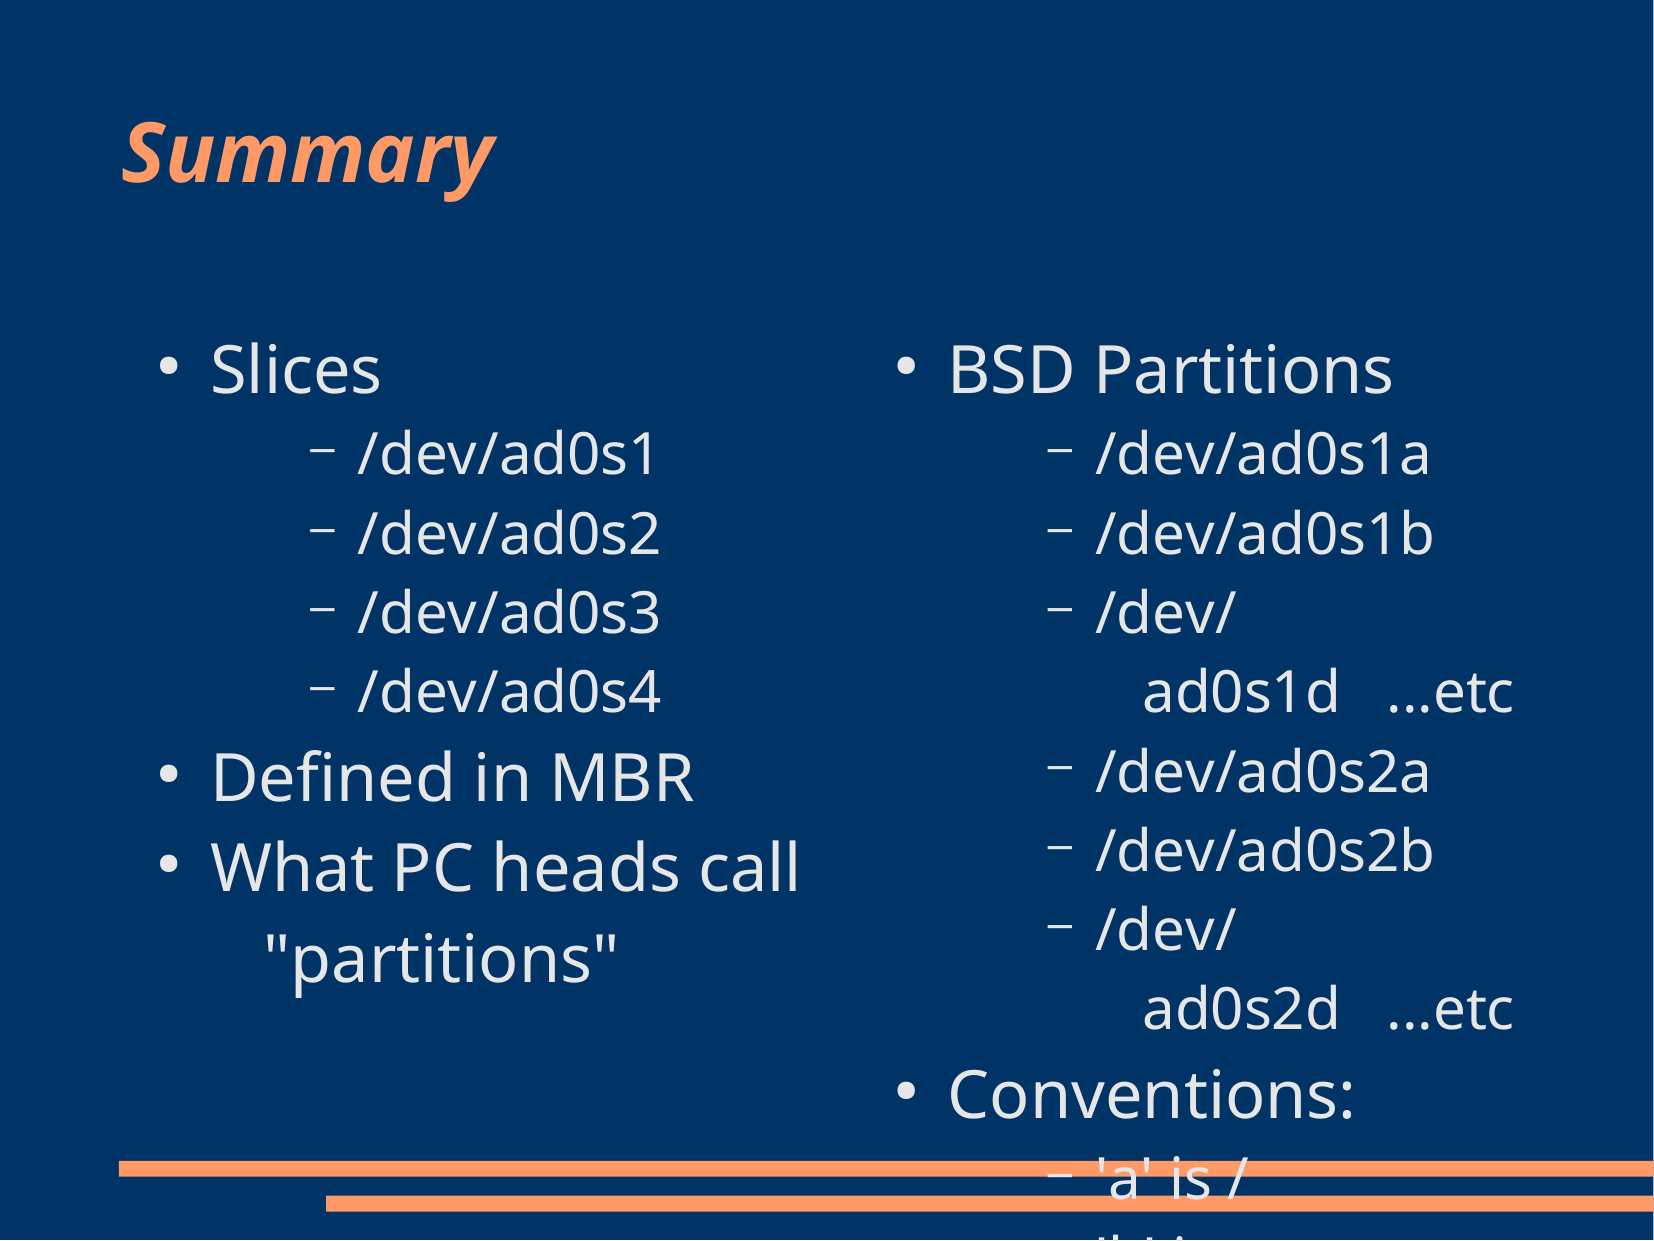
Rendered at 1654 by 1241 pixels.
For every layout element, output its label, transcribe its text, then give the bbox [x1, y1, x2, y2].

title Summary [121, 46, 1534, 254]
list BSD Partitions /dev/ad0s1a /dev/ad0s1b /dev/ad0s1d ...etc /dev/ad0s2a /dev/ad0s2b /dev/ad0s2d ...etc Conventions: 'a' is / 'b' is swap 'c' cannot be used [858, 322, 1562, 1142]
list Slices /dev/ad0s1 /dev/ad0s2 /dev/ad0s3 /dev/ad0s4 Defined in MBR What PC heads call "partitions" [121, 322, 824, 1132]
